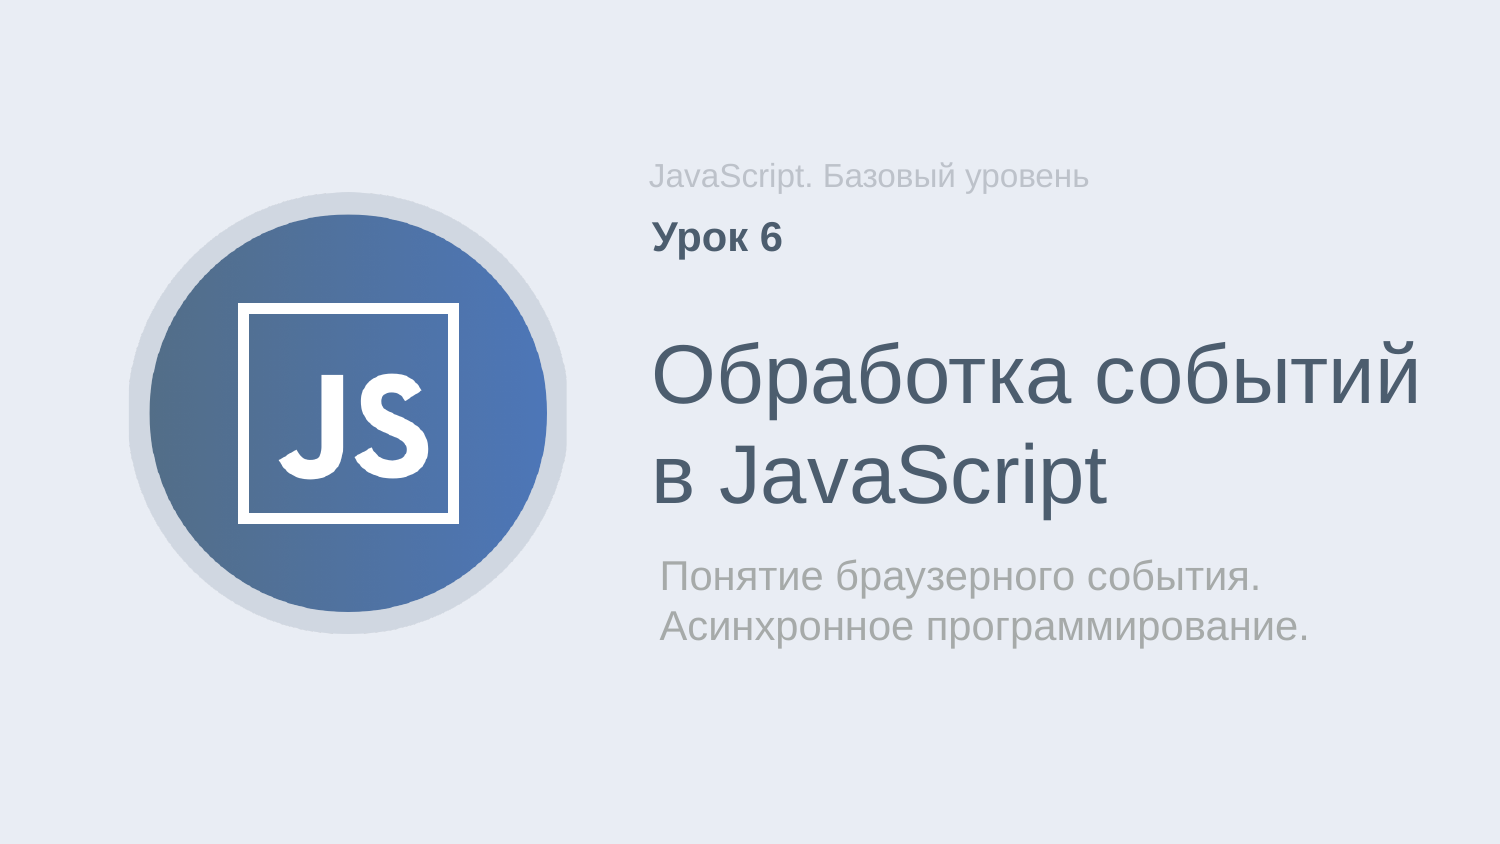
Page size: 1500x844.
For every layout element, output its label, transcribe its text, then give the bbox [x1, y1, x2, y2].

title JavaScript. Базовый уровень [644, 149, 1225, 197]
list Урок 6 [647, 201, 1184, 265]
text_box Обработка событий в JavaScript [647, 299, 1442, 541]
text_box Понятие браузерного события. Асинхронное программирование. [644, 533, 1365, 689]
picture [128, 192, 567, 634]
